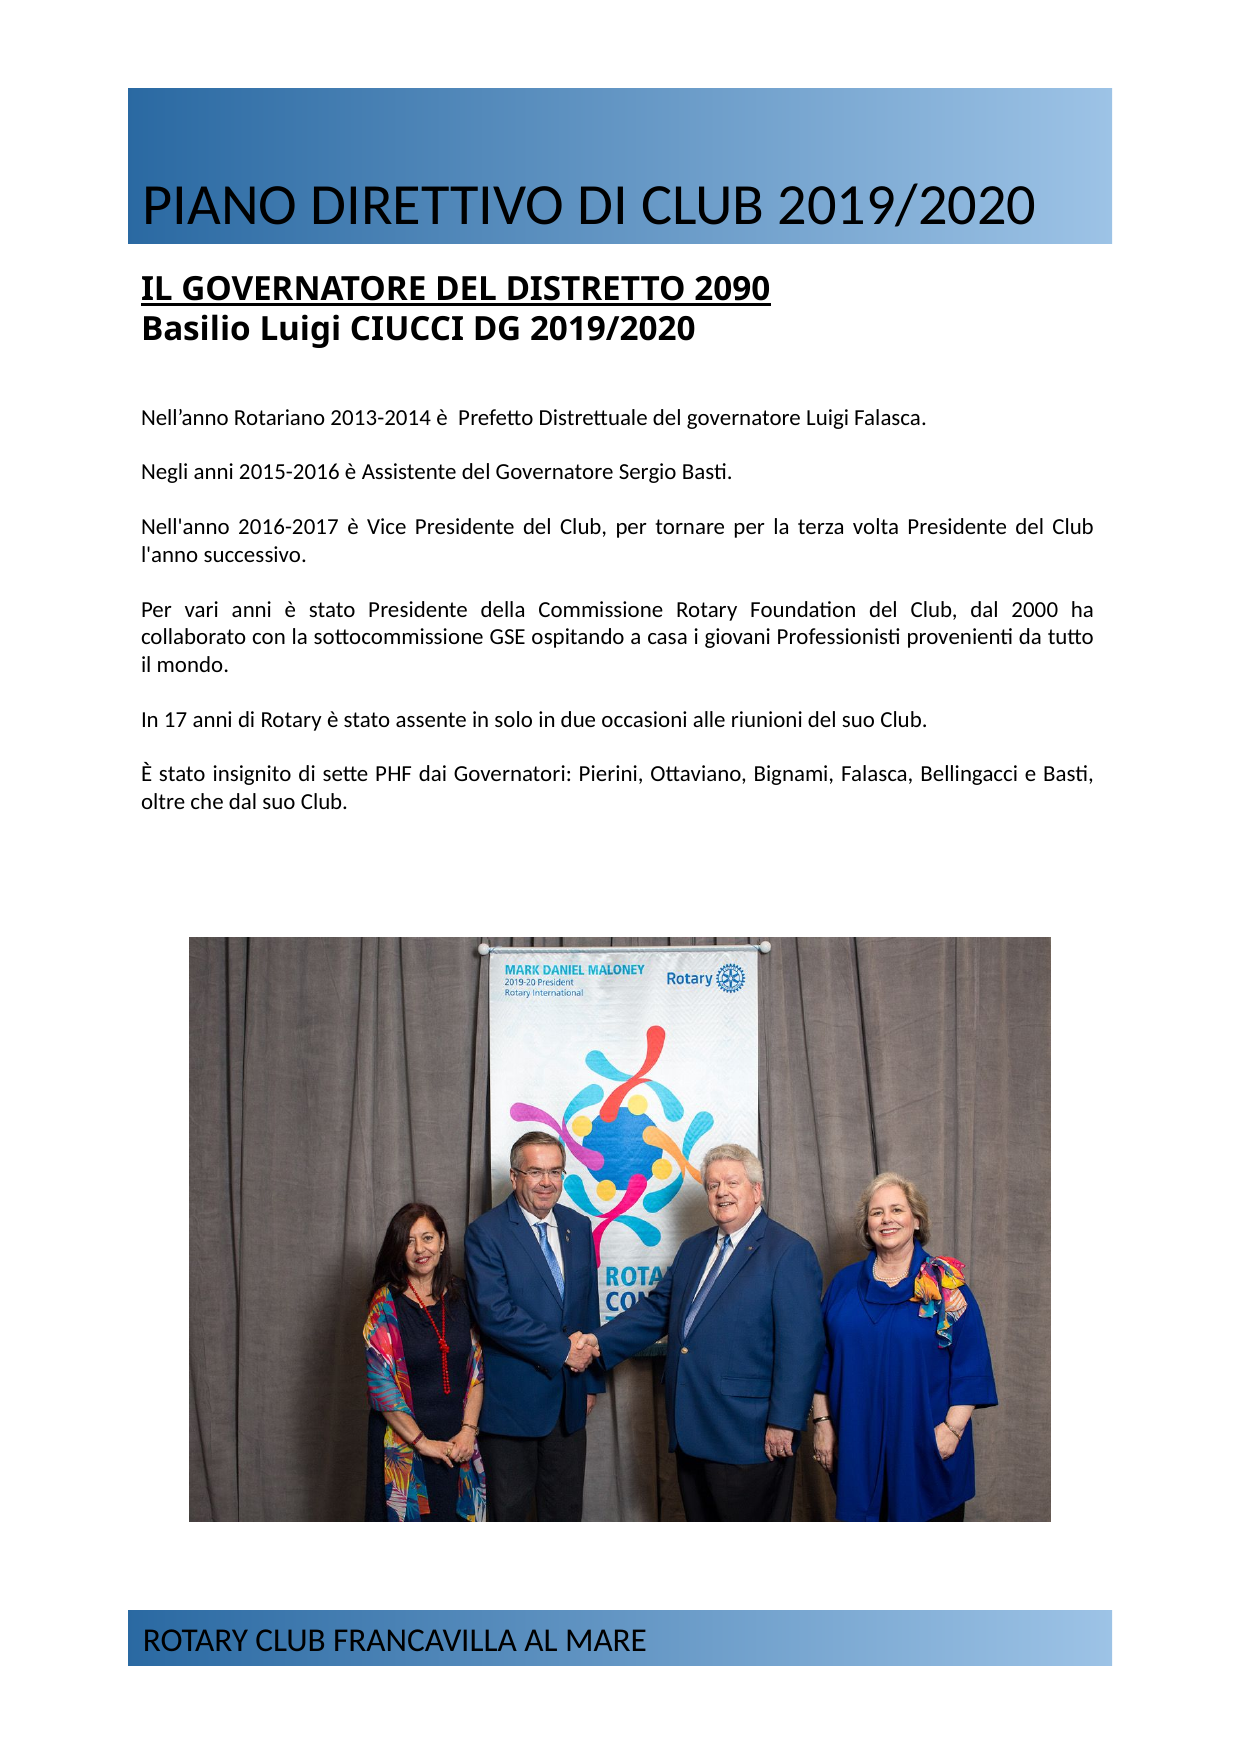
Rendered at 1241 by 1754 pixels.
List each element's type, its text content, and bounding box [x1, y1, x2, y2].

text_box ROTARY CLUB FRANCAVILLA AL MARE [128, 1610, 1113, 1666]
text_box PIANO DIRETTIVO DI CLUB 2019/2020 [128, 88, 1113, 244]
picture [189, 937, 1051, 1522]
text_box IL GOVERNATORE DEL DISTRETTO 2090 Basilio Luigi CIUCCI DG 2019/2020 Nell’anno Rotariano 2013-2014 è Prefetto Distrettuale del governatore Luigi Falasca. Negli anni 2015-2016 è Assistente del Governatore Sergio Basti. Nell'anno 2016-2017 è Vice Presidente del Club, per tornare per la terza volta Presidente del Club l'anno successivo. Per vari anni è stato Presidente della Commissione Rotary Foundation del Club, dal 2000 ha collaborato con la sottocommissione GSE ospitando a casa i giovani Professionisti provenienti da tutto il mondo. In 17 anni di Rotary è stato assente in solo in due occasioni alle riunioni del suo Club. È stato insignito di sette PHF dai Governatori: Pierini, Ottaviano, Bignami, Falasca, Bellingacci e Basti, oltre che dal suo Club. [126, 259, 1111, 1536]
